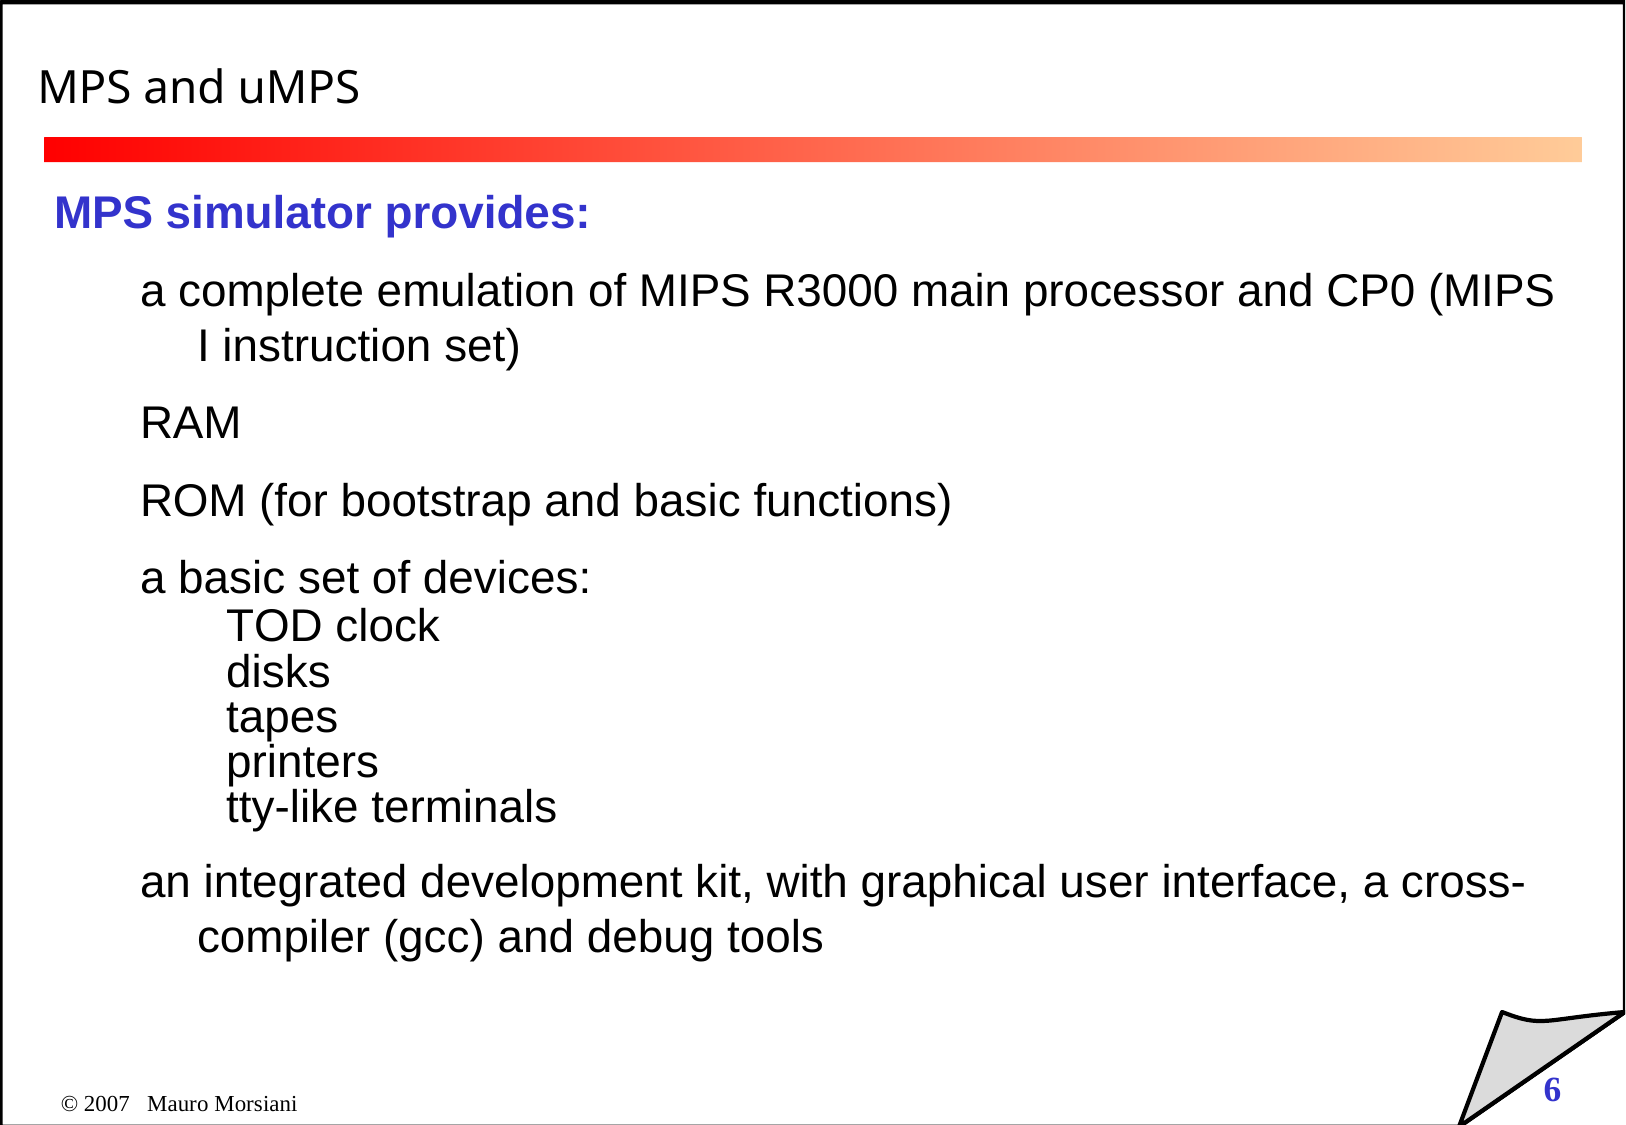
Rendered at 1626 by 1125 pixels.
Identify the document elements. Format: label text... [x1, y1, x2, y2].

title MPS and uMPS [37, 44, 1587, 130]
list MPS simulator provides: a complete emulation of MIPS R3000 main processor and CP0 (MIPS I instruction set) RAM ROM (for bootstrap and basic functions) a basic set of devices: TOD clock disks tapes printers tty-like terminals an integrated development kit, with graphical user interface, a cross-compiler (gcc) and debug tools [54, 187, 1571, 1045]
